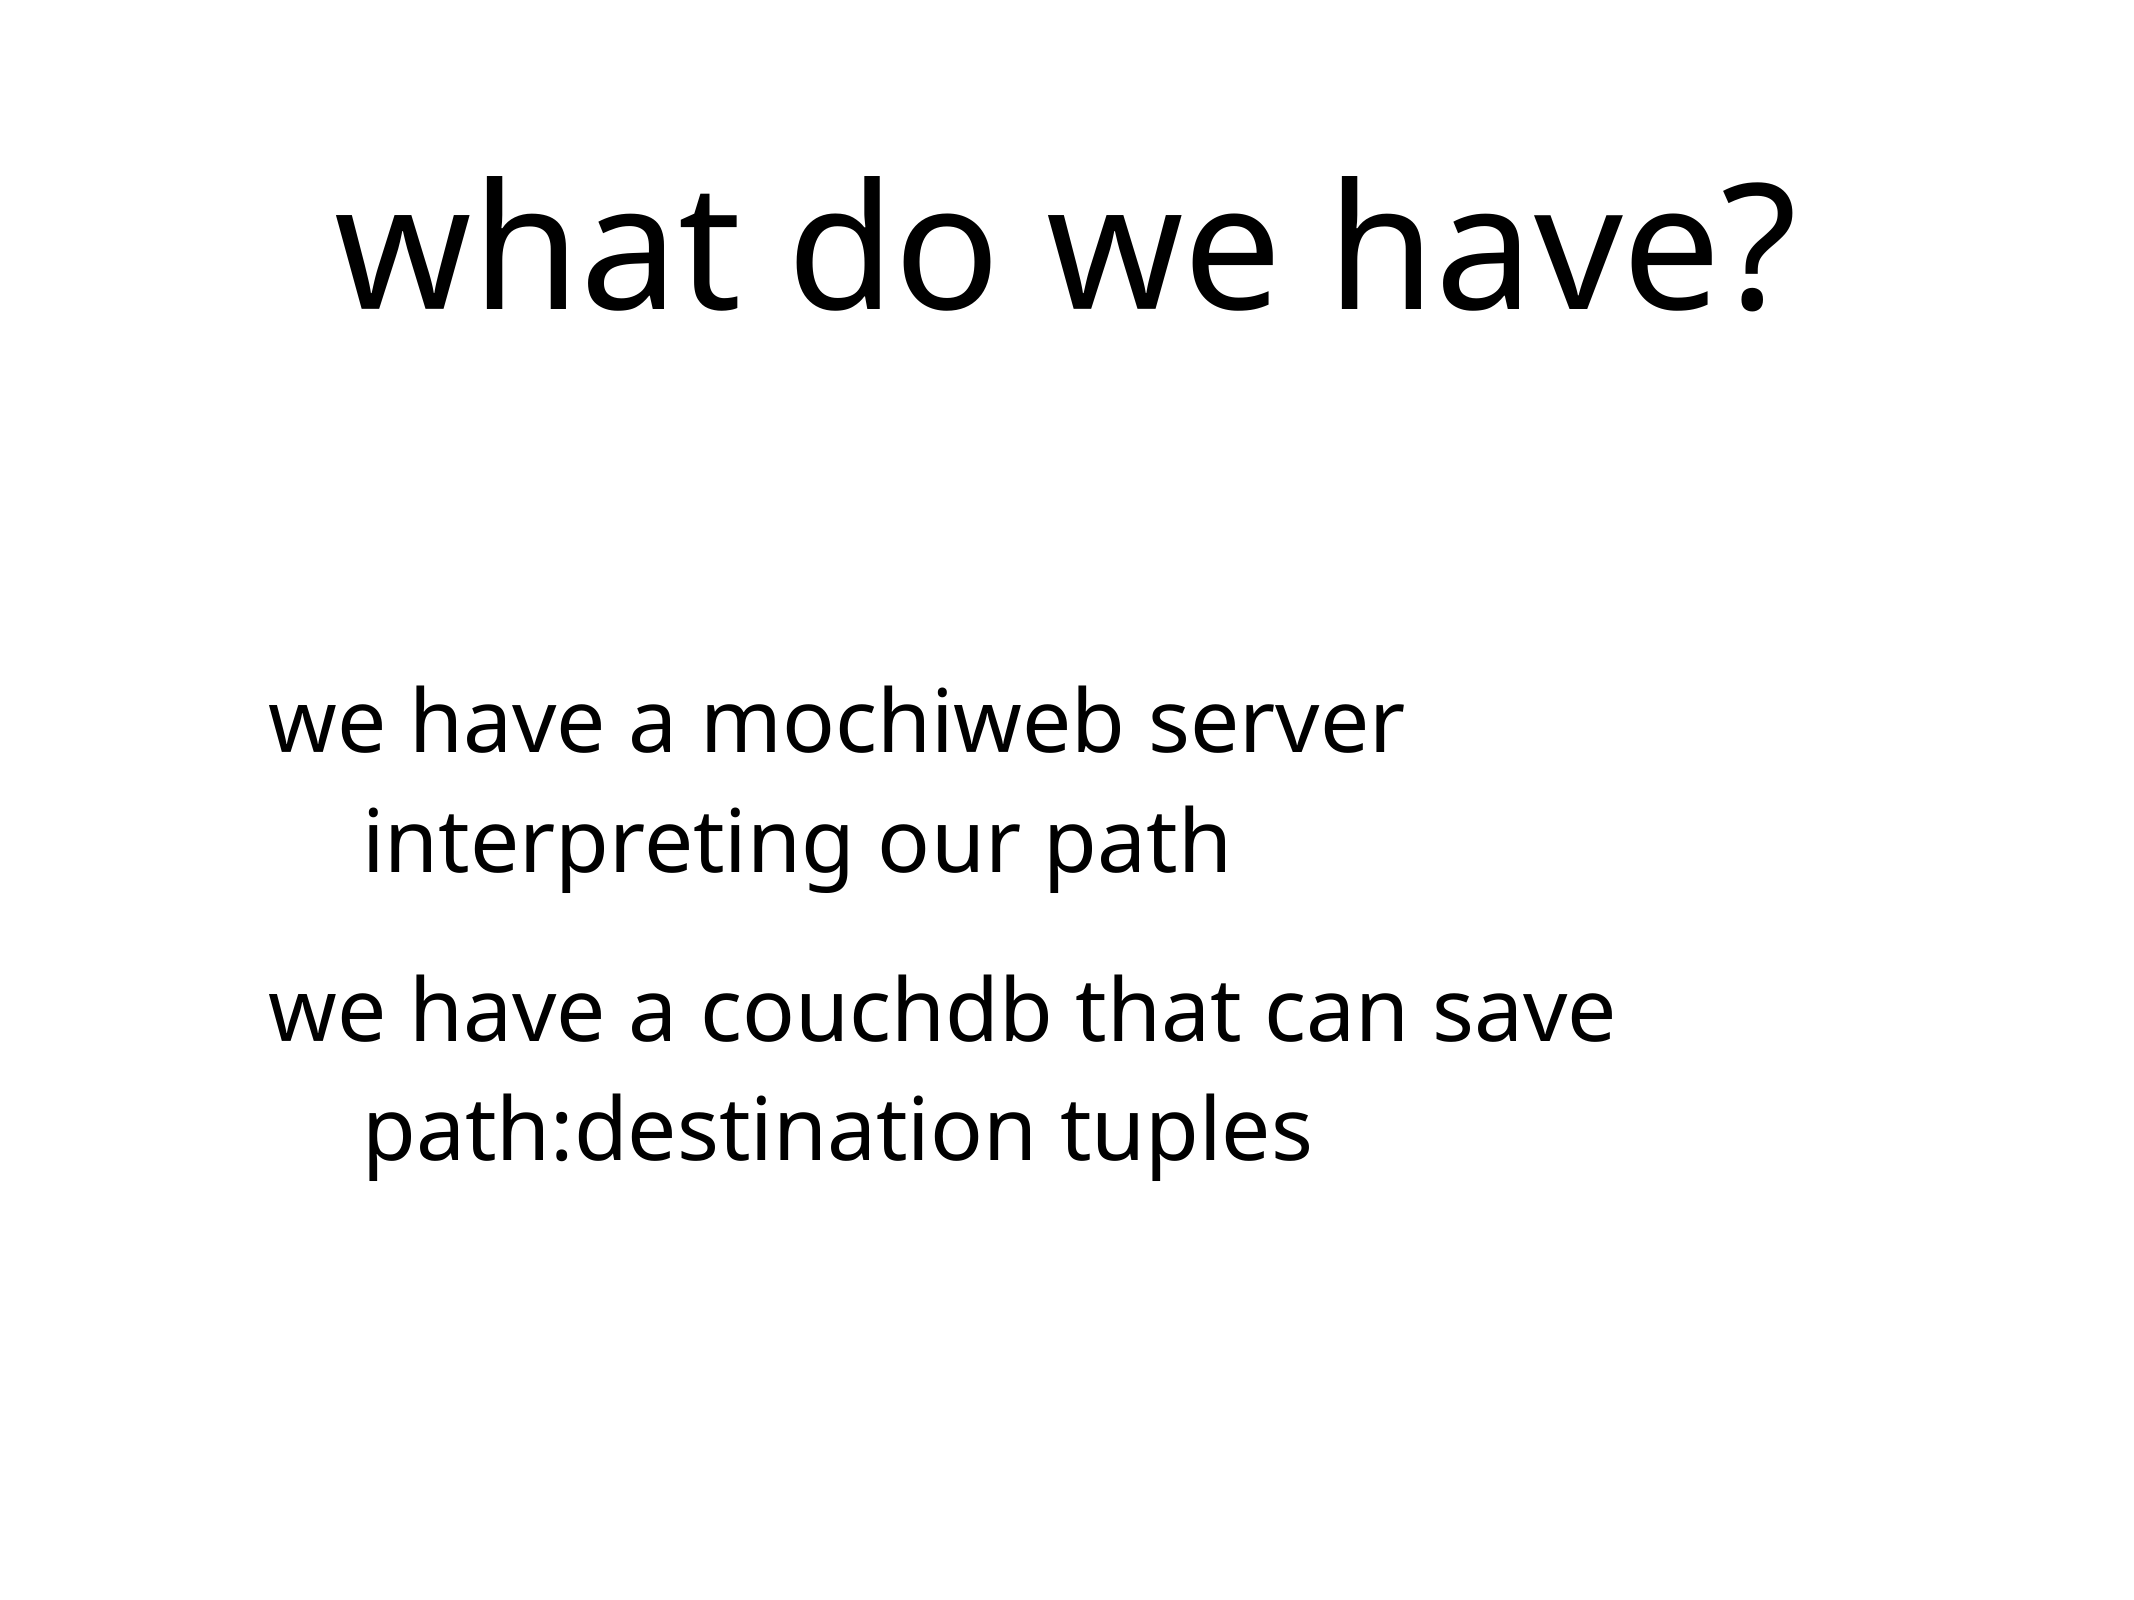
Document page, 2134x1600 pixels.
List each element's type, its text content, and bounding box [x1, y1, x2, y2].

list we have a mochiweb server interpreting our path we have a couchdb that can save path:destination tuples [208, 454, 1925, 1392]
title what do we have? [208, 41, 1925, 442]
